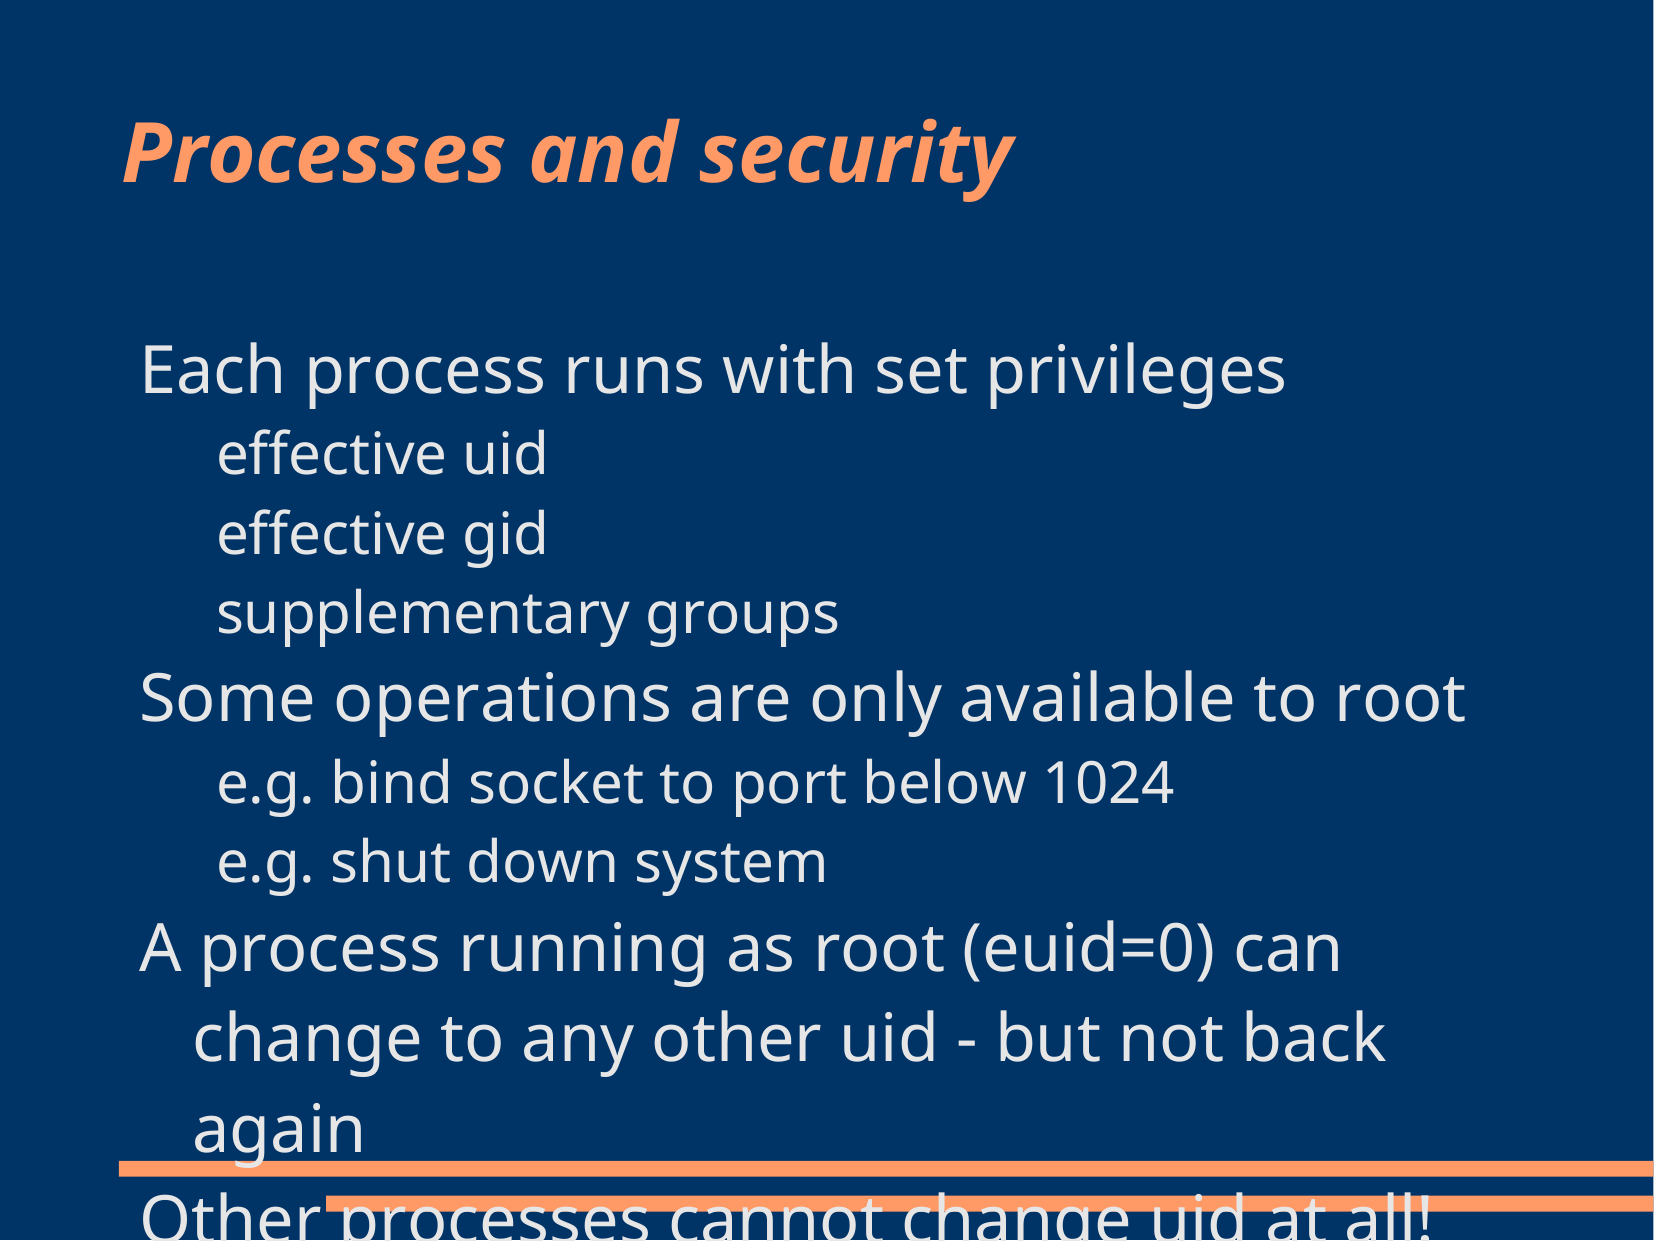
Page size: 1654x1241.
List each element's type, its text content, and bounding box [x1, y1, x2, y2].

list Each process runs with set privileges effective uid effective gid supplementary groups Some operations are only available to root e.g. bind socket to port below 1024 e.g. shut down system A process running as root (euid=0) can change to any other uid - but not back again Other processes cannot change uid at all! [121, 322, 1561, 1132]
title Processes and security [121, 46, 1534, 254]
